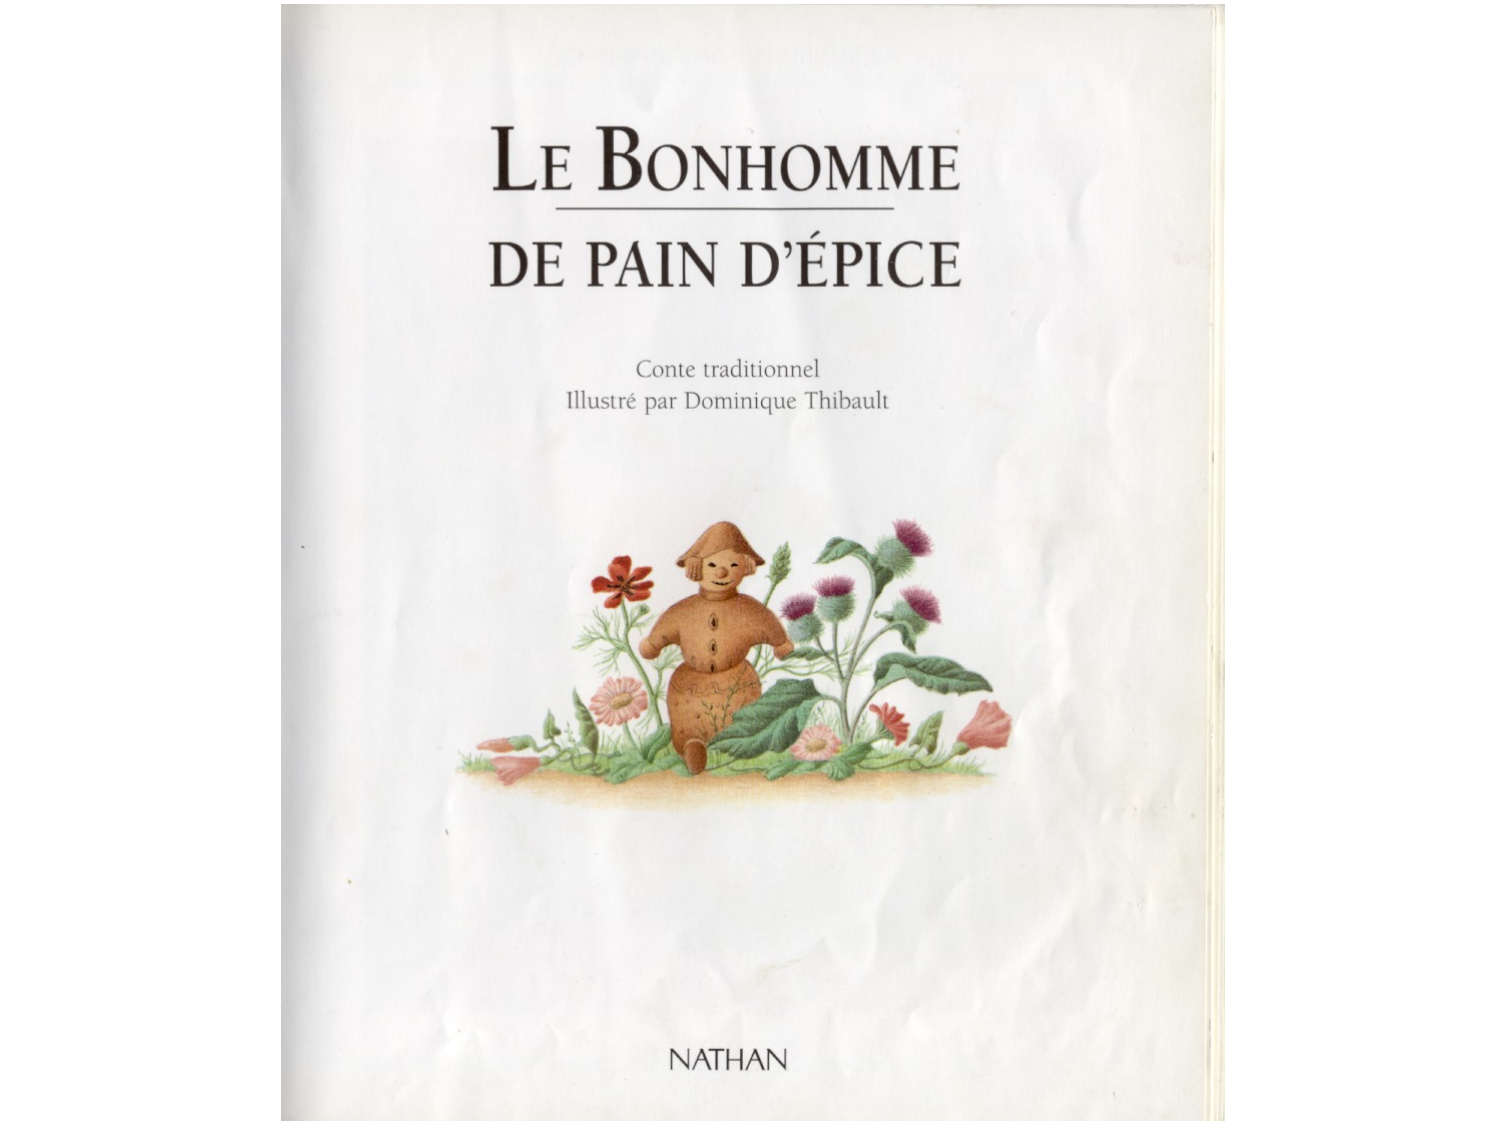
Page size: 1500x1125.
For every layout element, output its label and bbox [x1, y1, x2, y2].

picture [281, 4, 1225, 1121]
